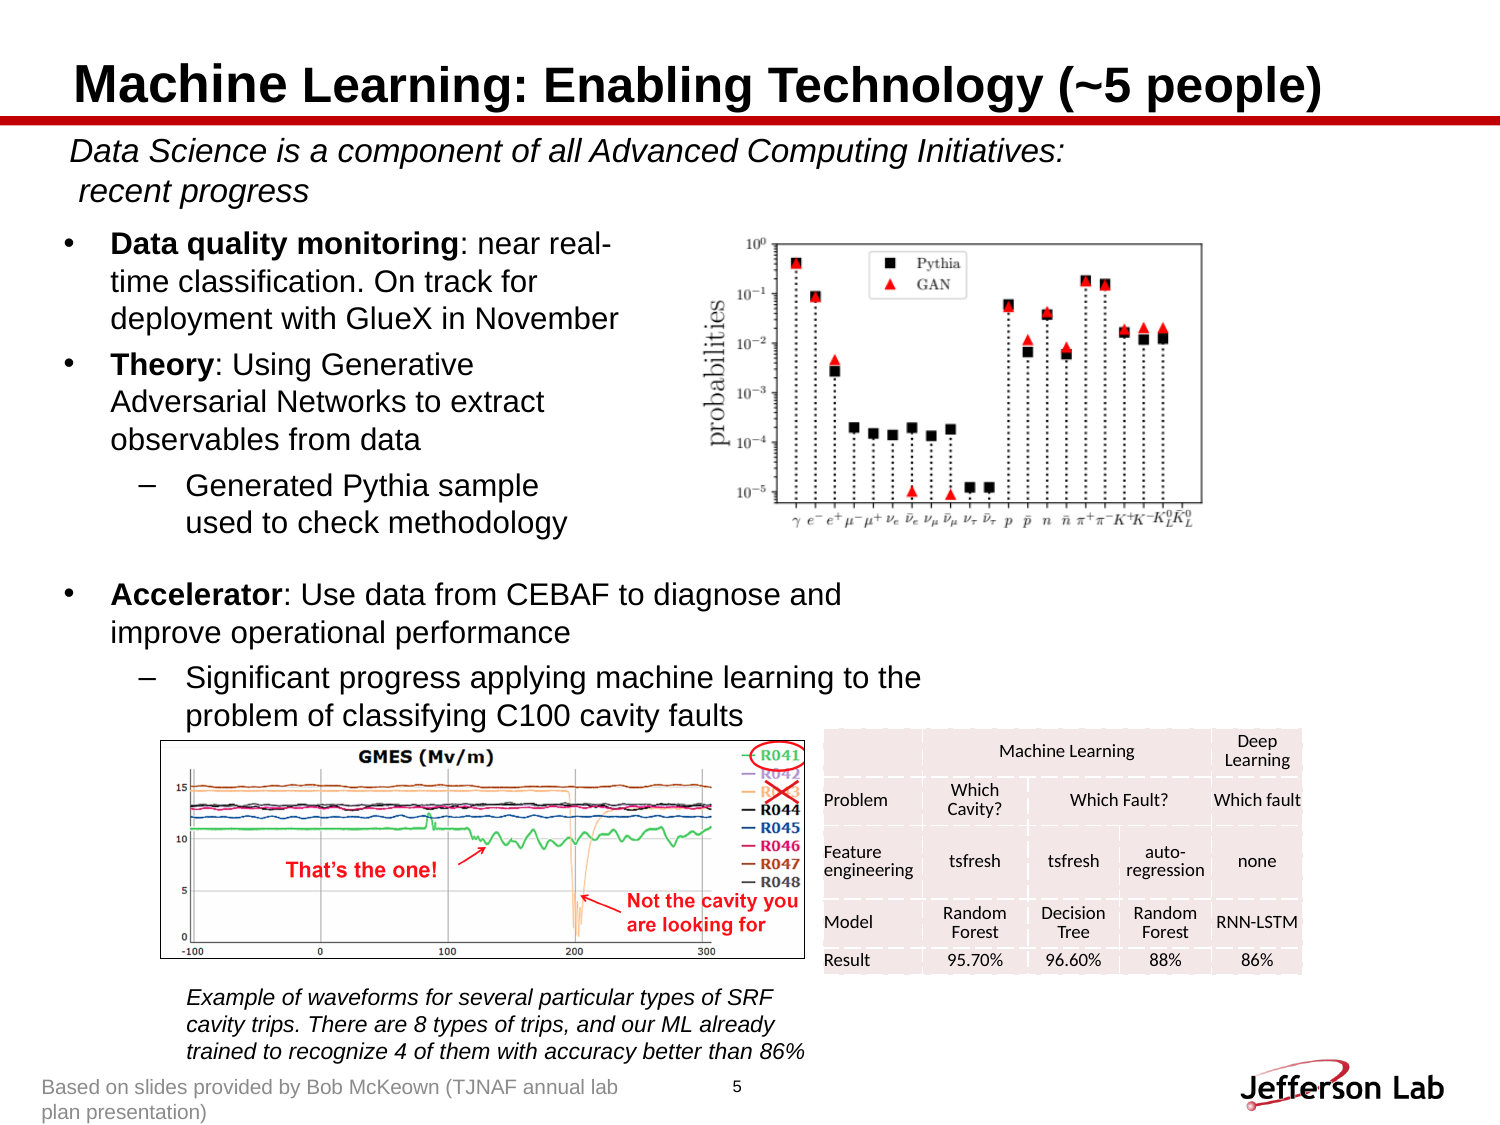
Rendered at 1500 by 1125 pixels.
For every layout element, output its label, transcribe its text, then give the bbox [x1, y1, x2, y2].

table_cell 96.60% [1028, 948, 1120, 975]
table_header Machine Learning [923, 728, 1211, 777]
table_cell Problem [823, 777, 923, 826]
table_cell Feature engineering [823, 826, 923, 899]
table_cell Which fault [1211, 777, 1303, 826]
table_header [823, 740, 923, 777]
table_cell tsfresh [923, 826, 1028, 899]
picture [686, 222, 1221, 544]
table_header Deep Learning [1211, 728, 1303, 777]
text_box Based on slides provided by Bob McKeown (TJNAF annual lab plan presentation) [26, 1071, 636, 1125]
table_cell 88% [1120, 948, 1211, 975]
text_box Example of waveforms for several particular types of SRF cavity trips. There are 8 types of trips, and our ML already trained to recognize 4 of them with accuracy better than 86% [171, 974, 844, 1072]
table_cell Random Forest [923, 899, 1028, 948]
table_cell Which Fault? [1028, 777, 1211, 826]
table_cell 95.70% [923, 948, 1028, 975]
table_cell 86% [1211, 948, 1303, 975]
picture [160, 740, 805, 959]
text_box Accelerator: Use data from CEBAF to diagnose and improve operational performance Significant progress applying machine learning to the problem of classifying C100 cavity faults [48, 566, 951, 740]
picture [1238, 1051, 1457, 1122]
table_cell Random Forest [1120, 899, 1211, 948]
table_cell Decision Tree [1028, 899, 1120, 948]
title Machine Learning: Enabling Technology (~5 people) [58, 40, 1448, 121]
text_box Data quality monitoring: near real-time classification. On track for deployment with GlueX in November Theory: Using Generative Adversarial Networks to extract observables from data Generated Pythia sample used to check methodology [48, 216, 674, 566]
table_cell Which Cavity? [923, 777, 1028, 826]
table_cell Result [823, 948, 923, 975]
table_cell auto-regression [1120, 826, 1211, 899]
table_cell none [1211, 826, 1303, 899]
slide_number 6 [693, 1072, 782, 1111]
table_cell RNN-LSTM [1211, 899, 1303, 948]
table_cell Model [823, 899, 923, 948]
text_box Data Science is a component of all Advanced Computing Initiatives: recent progress [54, 121, 1452, 217]
table_cell tsfresh [1028, 826, 1120, 899]
